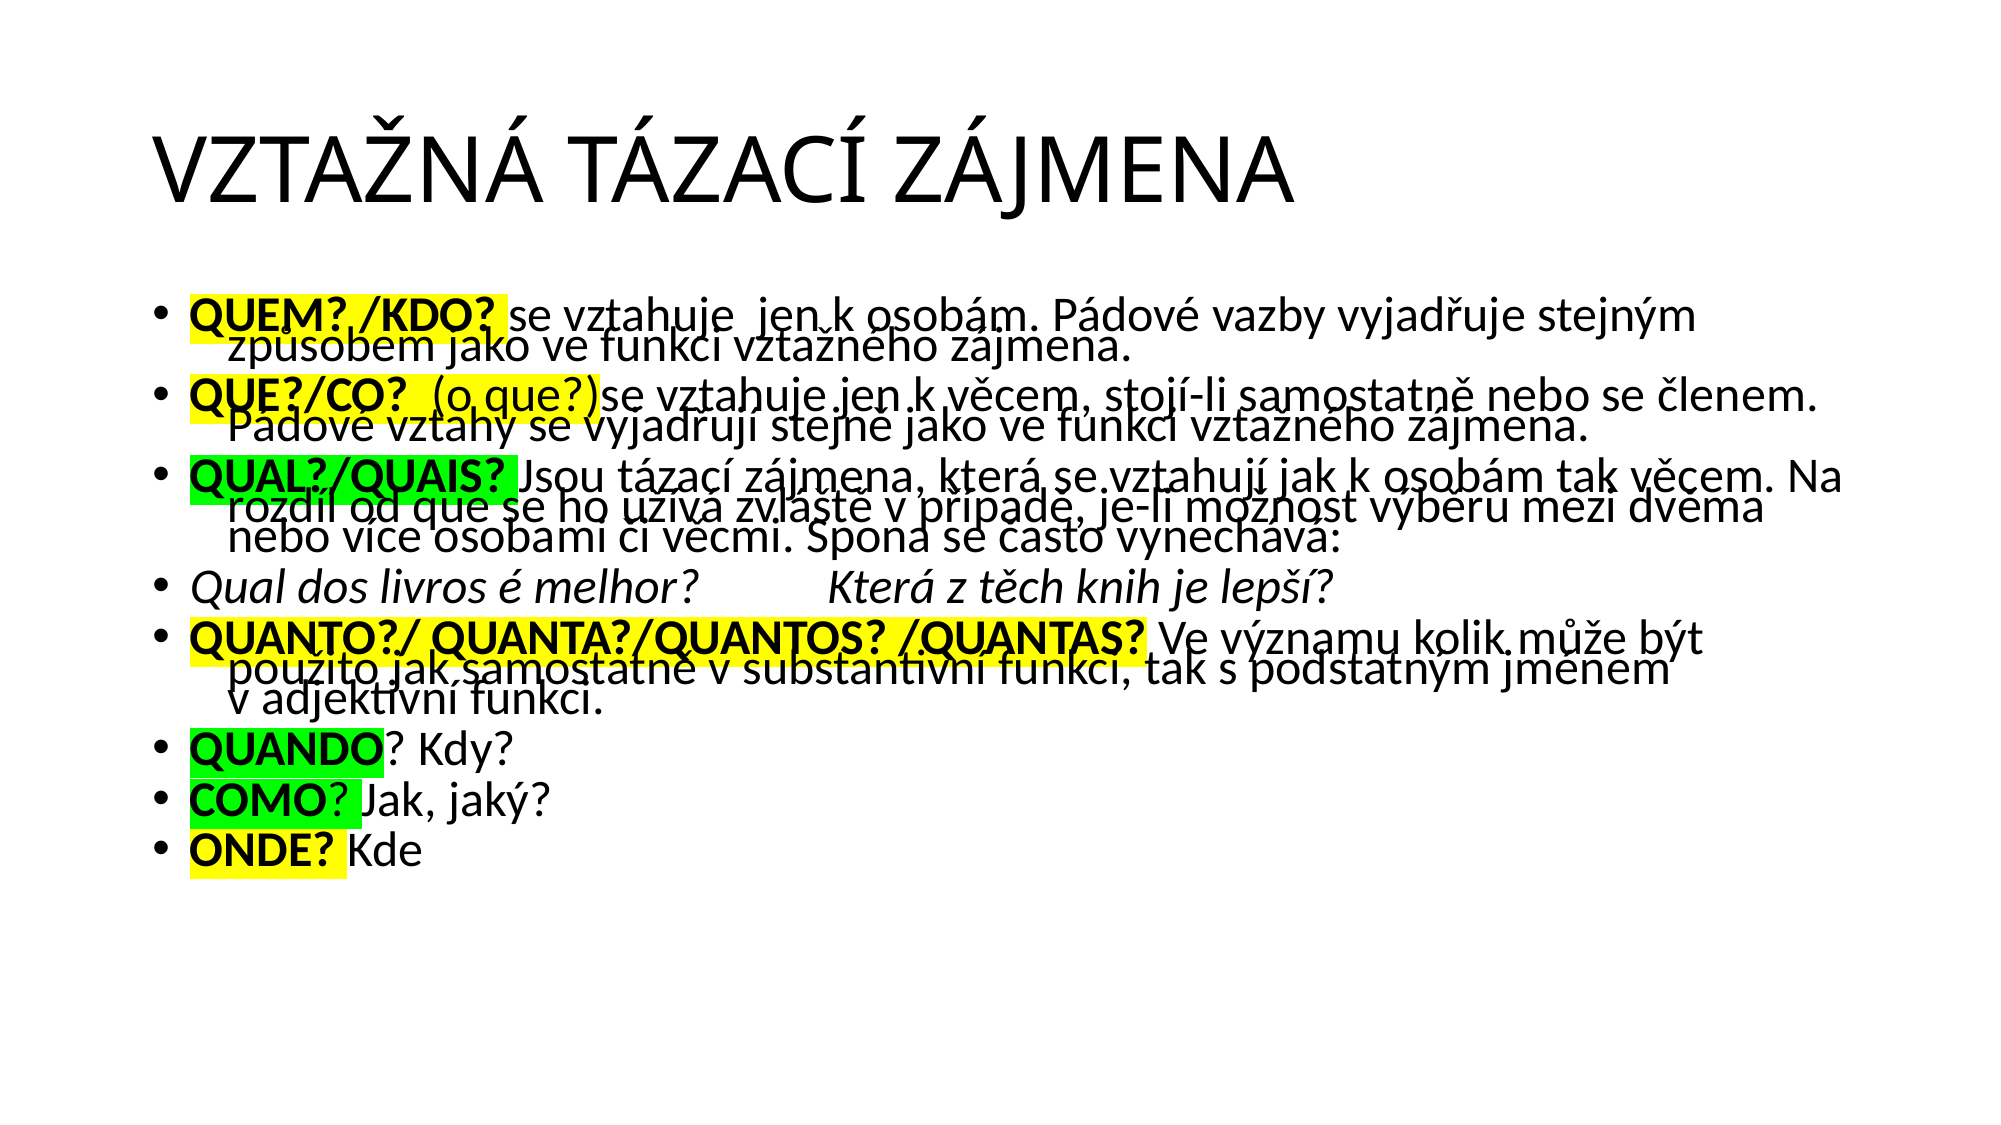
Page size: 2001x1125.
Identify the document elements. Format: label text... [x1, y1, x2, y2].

title VZTAŽNÁ TÁZACÍ ZÁJMENA [137, 59, 1863, 278]
list QUEM? /KDO? se vztahuje jen k osobám. Pádové vazby vyjadřuje stejným způsobem jako ve funkci vztažného zájmena. QUE?/CO? (o que?)se vztahuje jen k věcem, stojí-li samostatně nebo se členem. Pádové vztahy se vyjadřují stejně jako ve funkci vztažného zájmena. QUAL?/QUAIS? Jsou tázací zájmena, která se vztahují jak k osobám tak věcem. Na rozdíl od que se ho užívá zvláště v případě, je-li možnost výběru mezi dvěma nebo více osobami či věcmi. Spona se často vynechává: Qual dos livros é melhor? Která z těch knih je lepší? QUANTO?/ QUANTA?/QUANTOS? /QUANTAS? Ve významu kolik může být použito jak samostatně v substantivní funkci, tak s podstatným jménem v adjektivní funkci. QUANDO? Kdy? COMO? Jak, jaký? ONDE? Kde [137, 299, 1863, 1014]
